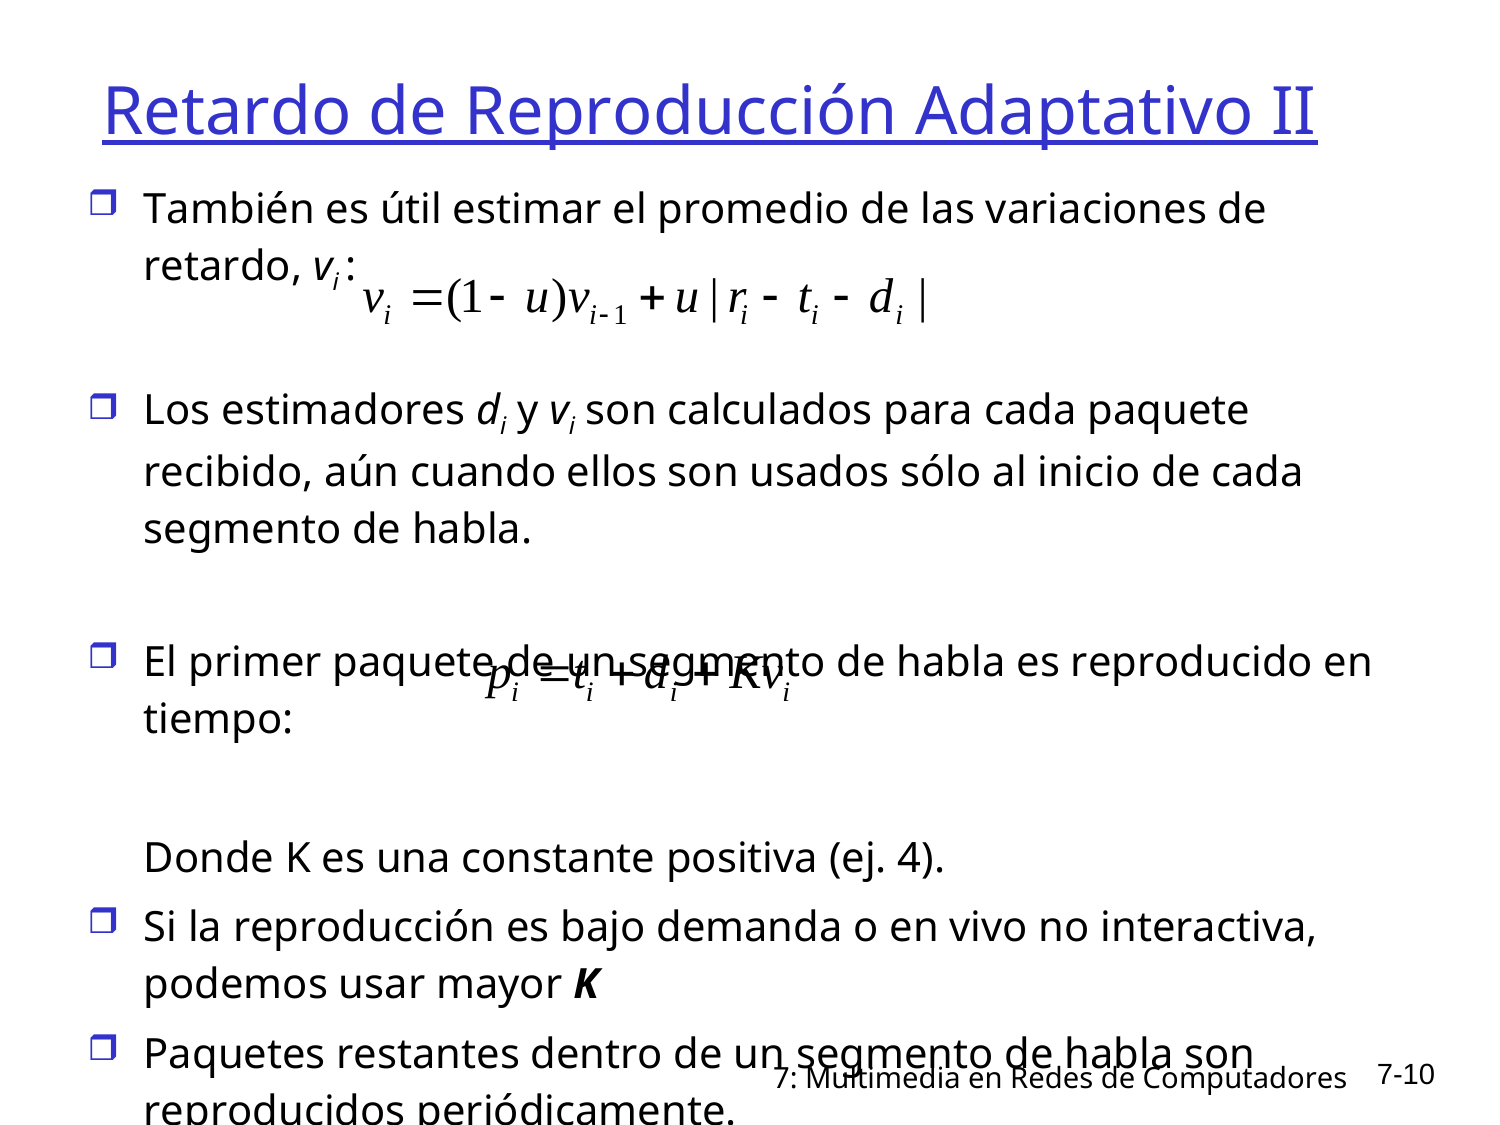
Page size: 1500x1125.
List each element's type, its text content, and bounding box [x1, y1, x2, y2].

title Retardo de Reproducción Adaptativo II [87, 29, 1426, 178]
list También es útil estimar el promedio de las variaciones de retardo, vi : Los estimadores di y vi son calculados para cada paquete recibido, aún cuando ellos son usados sólo al inicio de cada segmento de habla. El primer paquete de un segmento de habla es reproducido en tiempo: Donde K es una constante positiva (ej. 4). Si la reproducción es bajo demanda o en vivo no interactiva, podemos usar mayor K Paquetes restantes dentro de un segmento de habla son reproducidos periódicamente. [87, 178, 1426, 1021]
